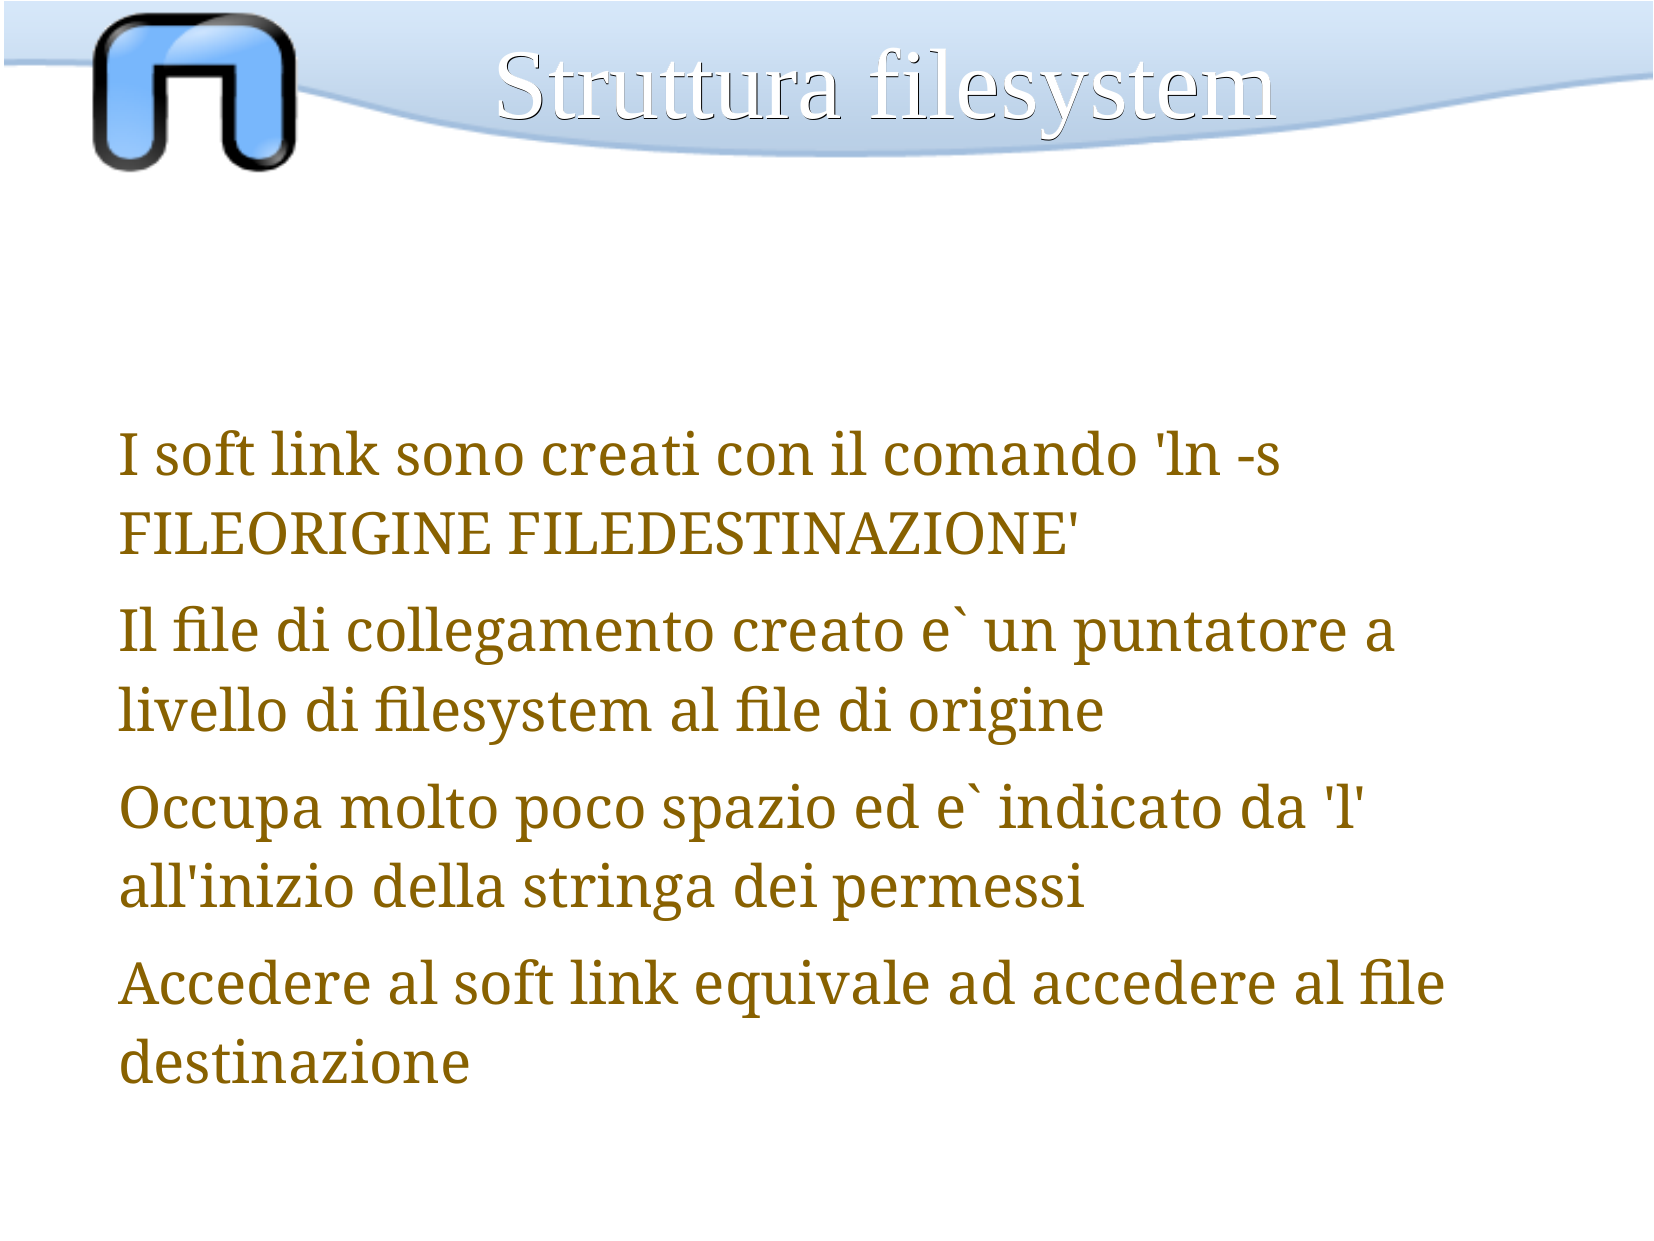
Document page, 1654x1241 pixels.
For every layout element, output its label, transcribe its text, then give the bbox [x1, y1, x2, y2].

list I soft link sono creati con il comando 'ln -s FILEORIGINE FILEDESTINAZIONE' Il file di collegamento creato e` un puntatore a livello di filesystem al file di origine Occupa molto poco spazio ed e` indicato da 'l' all'inizio della stringa dei permessi Accedere al soft link equivale ad accedere al file destinazione [118, 413, 1562, 1241]
text_box Struttura filesystem [472, 29, 1300, 266]
picture [0, 0, 1654, 1241]
